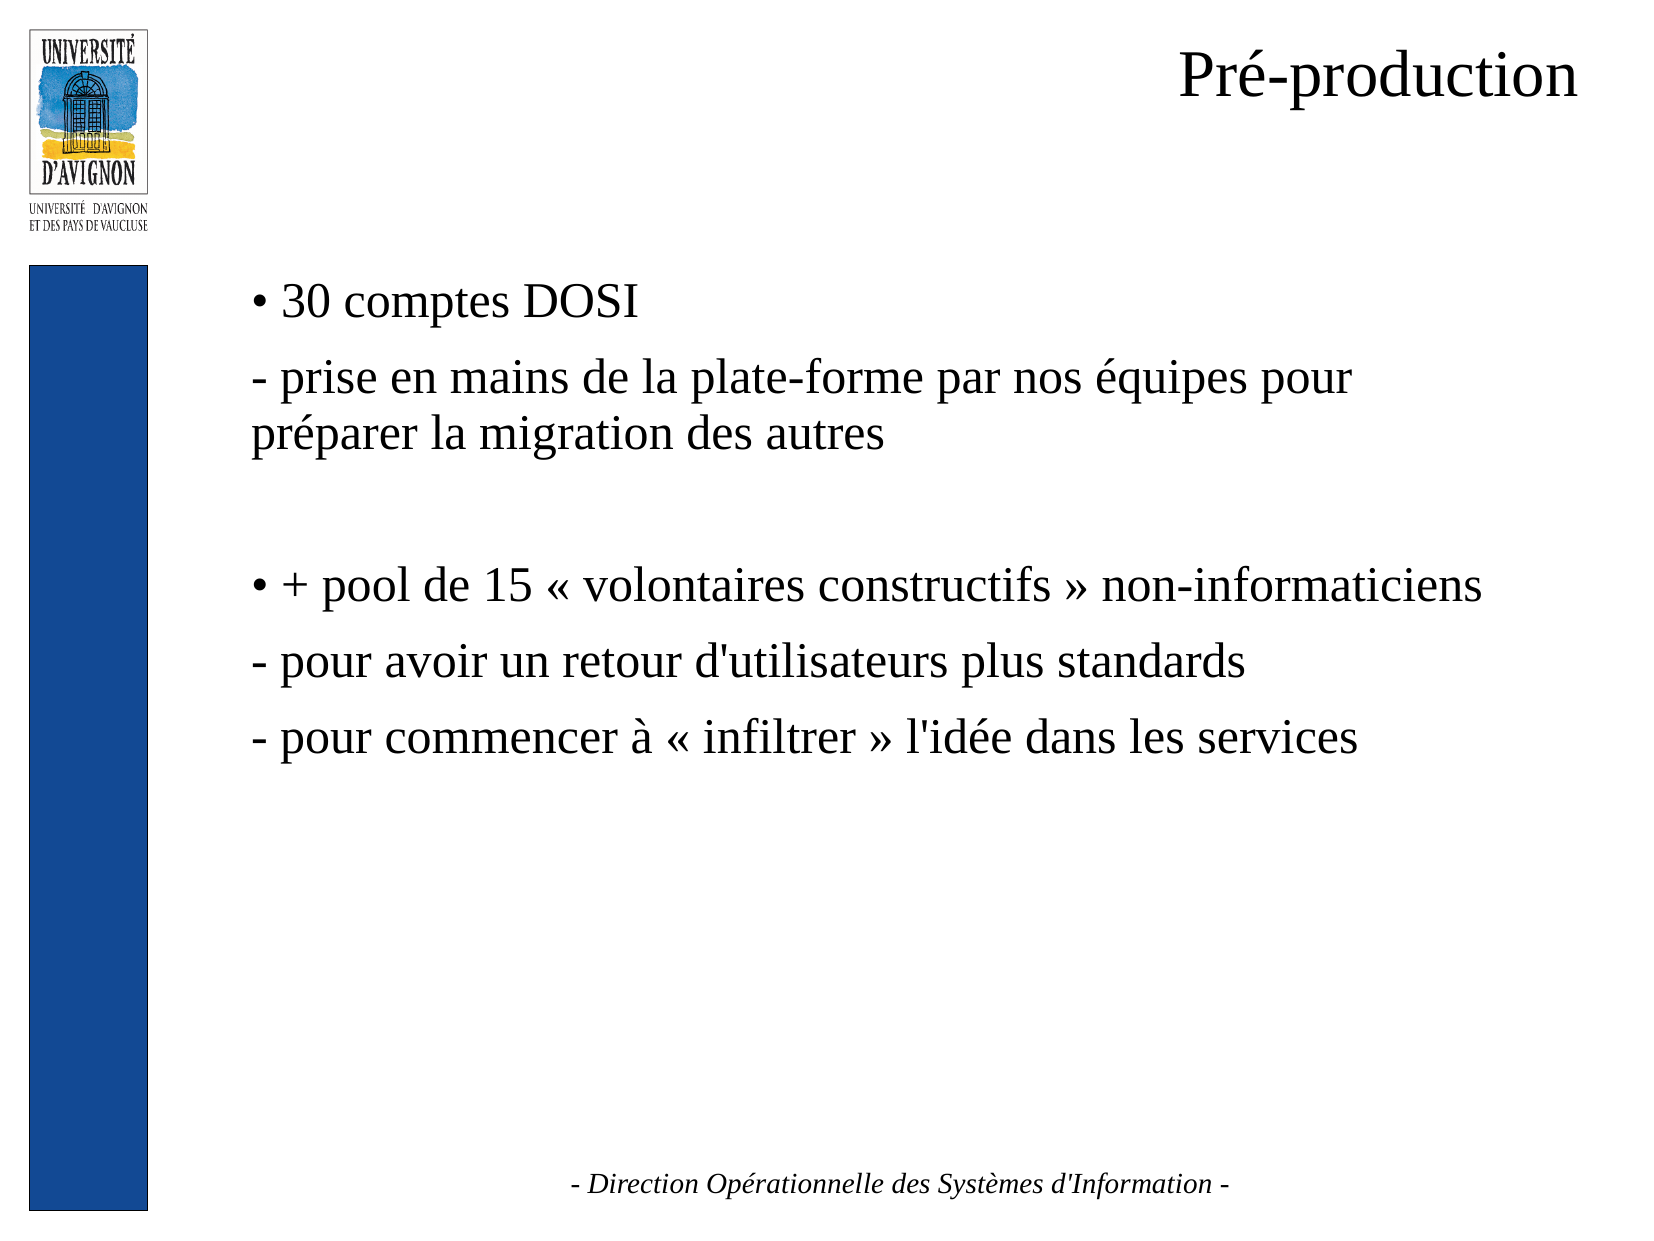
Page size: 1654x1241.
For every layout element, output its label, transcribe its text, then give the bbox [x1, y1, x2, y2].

text_box - Direction Opérationnelle des Systèmes d'Information - [236, 1160, 1566, 1208]
text_box [29, 265, 148, 1211]
text_box Pré-production [177, 29, 1595, 119]
picture [29, 29, 148, 236]
text_box • 30 comptes DOSI - prise en mains de la plate-forme par nos équipes pour préparer la migration des autres • + pool de 15 « volontaires constructifs » non-informaticiens - pour avoir un retour d'utilisateurs plus standards - pour commencer à « infiltrer » l'idée dans les services [236, 265, 1536, 773]
